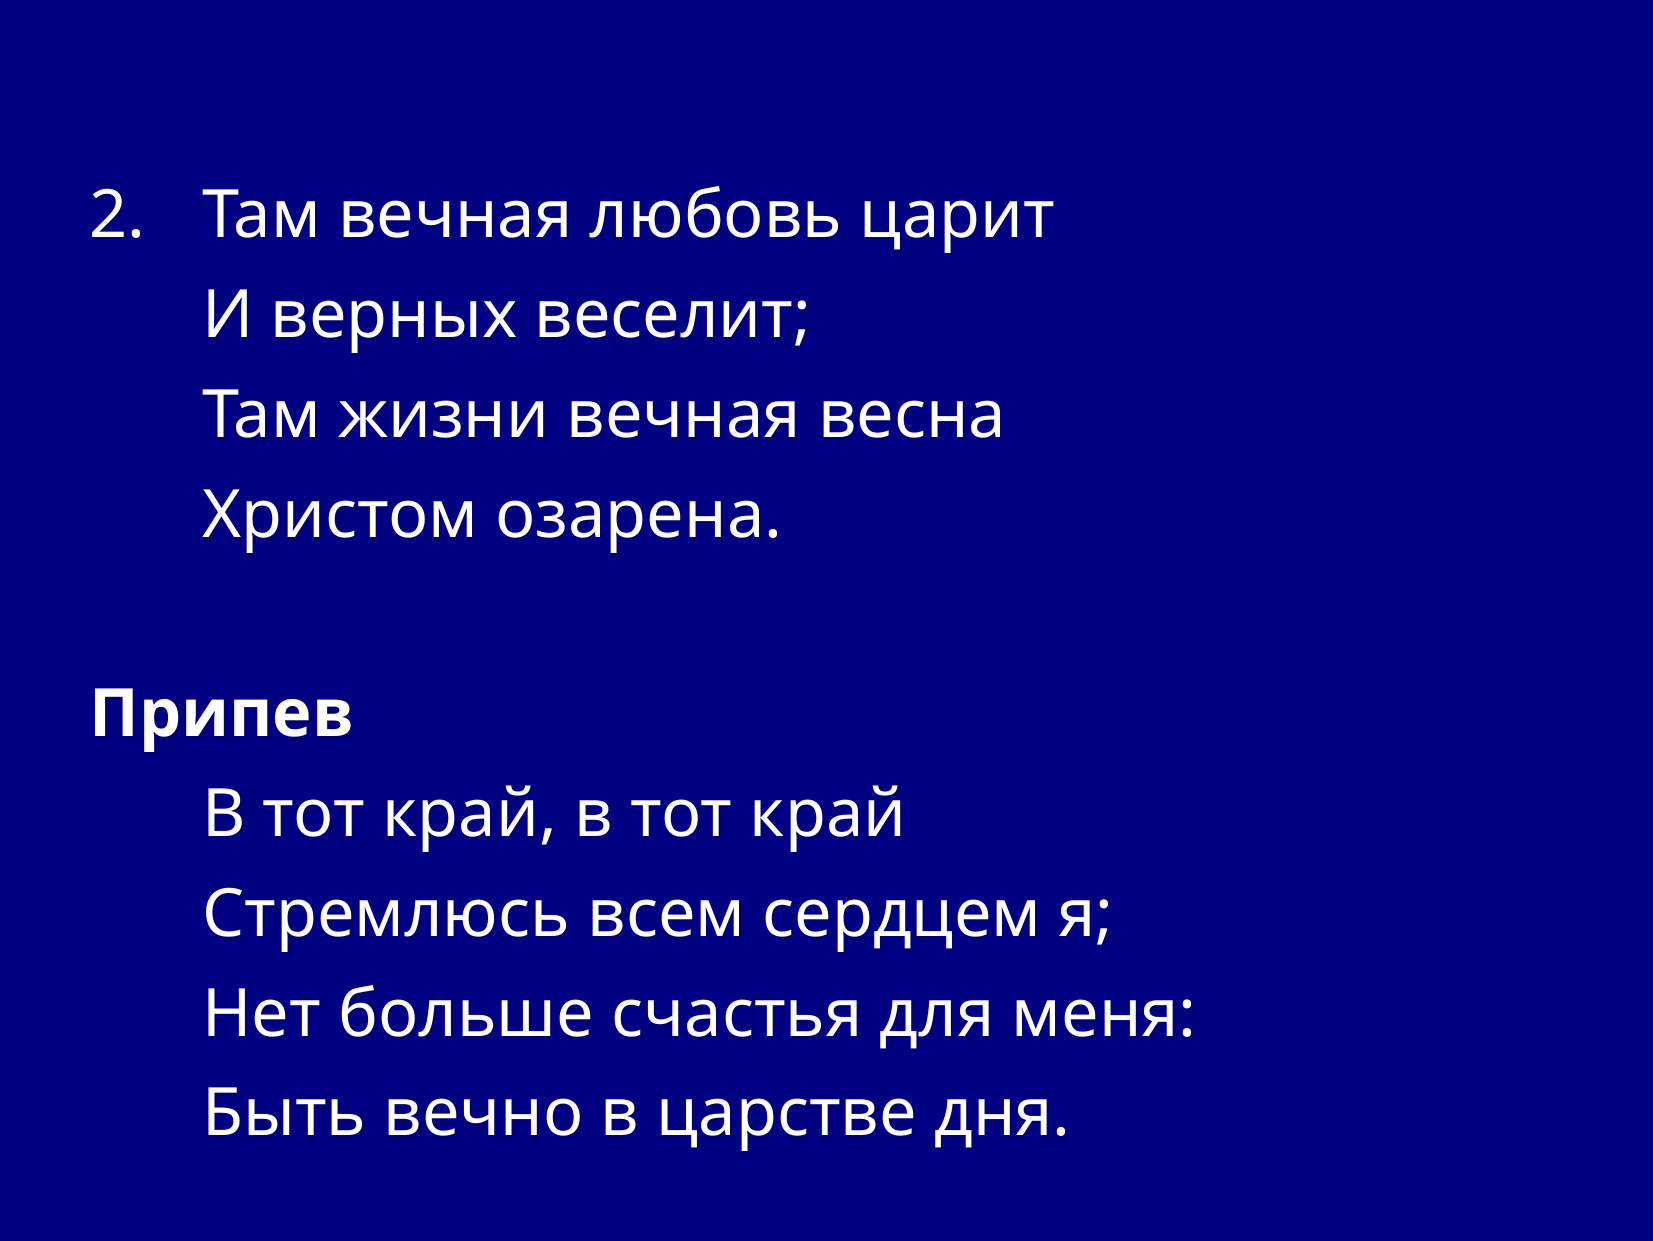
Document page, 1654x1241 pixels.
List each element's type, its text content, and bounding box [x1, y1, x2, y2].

text_box 2. Там вечная любовь царит И верных веселит; Там жизни вечная весна Христом озарена. Припев В тот край, в тот край Стремлюсь всем сердцем я; Нет больше счастья для меня: Быть вечно в царстве дня. [75, 150, 1576, 1163]
